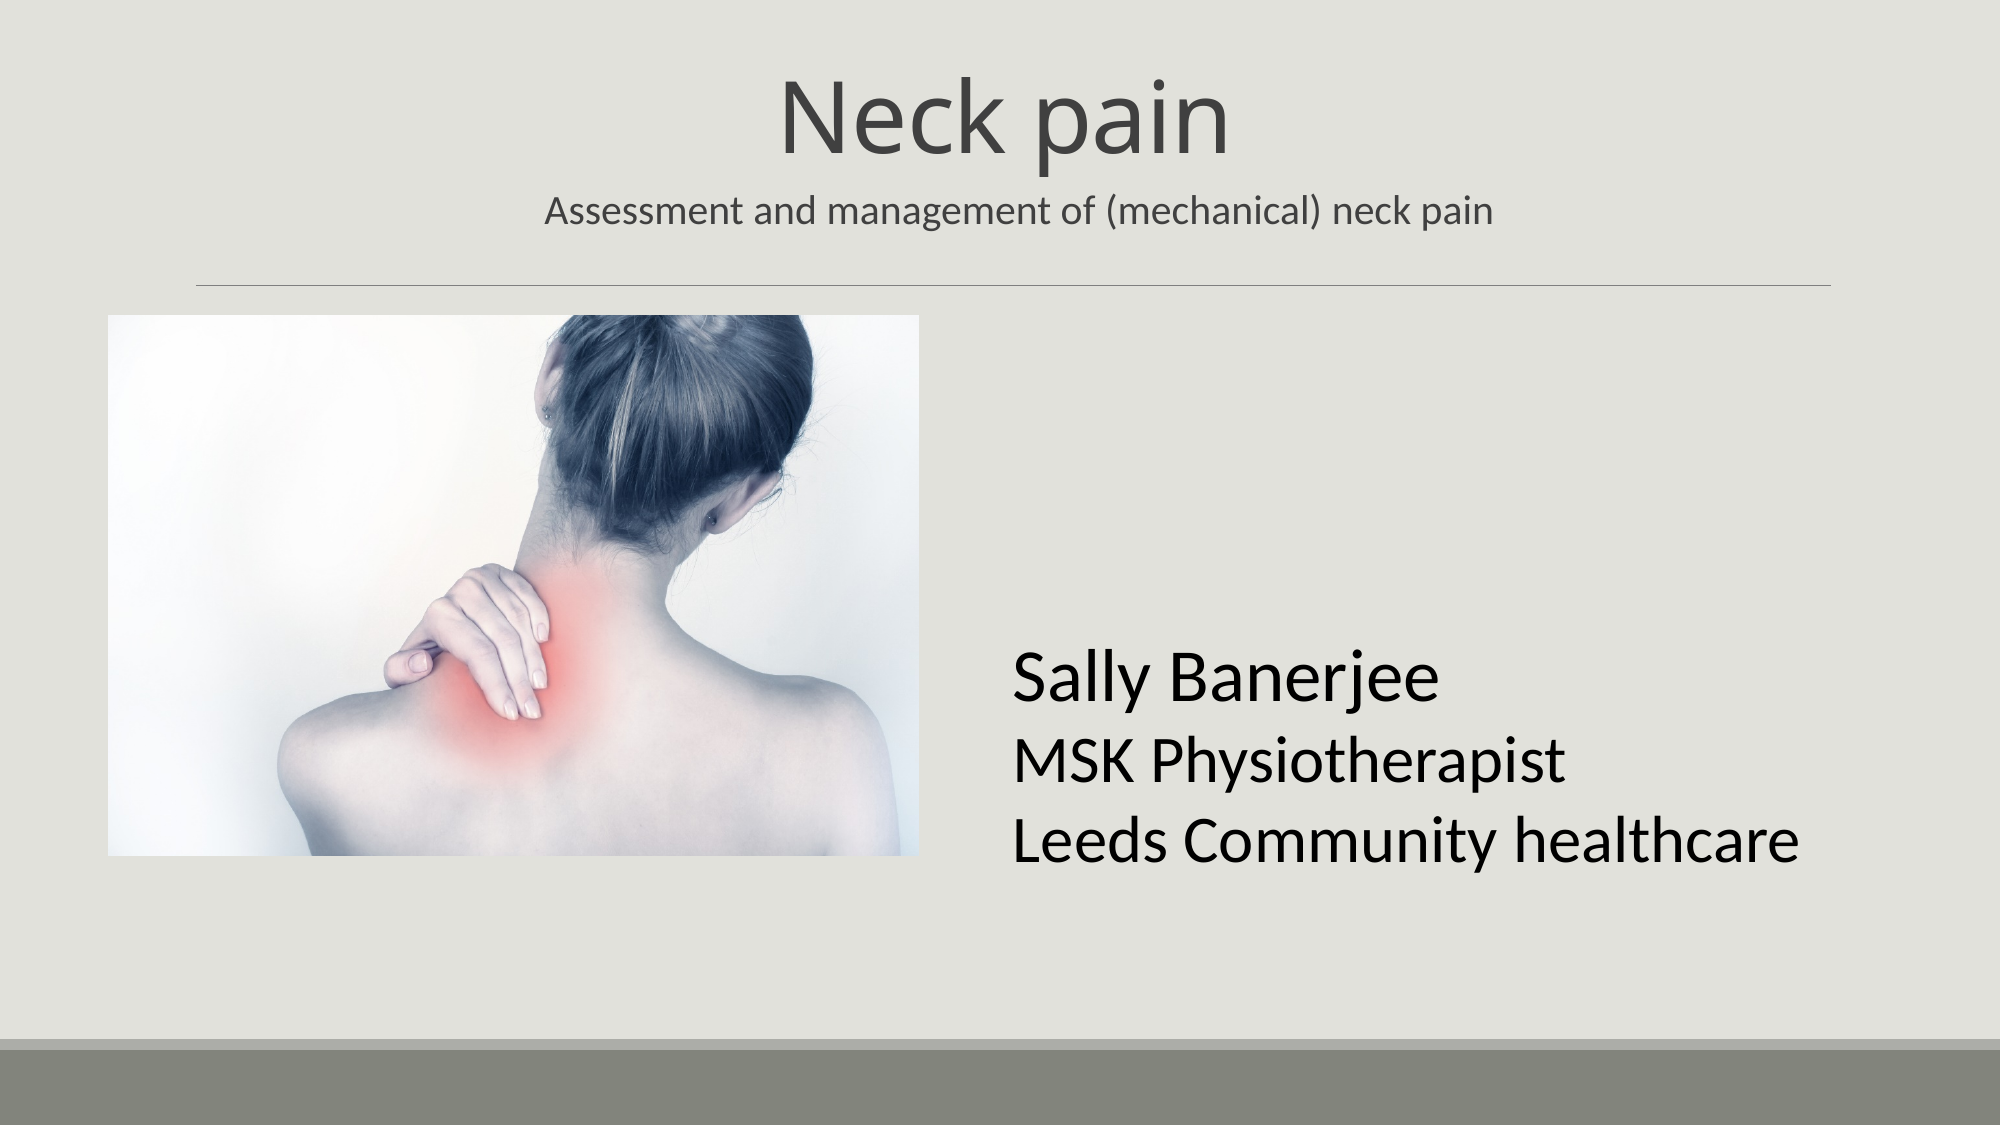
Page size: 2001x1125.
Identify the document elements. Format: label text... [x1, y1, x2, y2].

title Neck pain [180, 47, 1831, 182]
list Assessment and management of (mechanical) neck pain [197, 181, 1861, 326]
picture [108, 315, 919, 856]
text_box Sally Banerjee MSK Physiotherapist Leeds Community healthcare [997, 618, 1900, 887]
